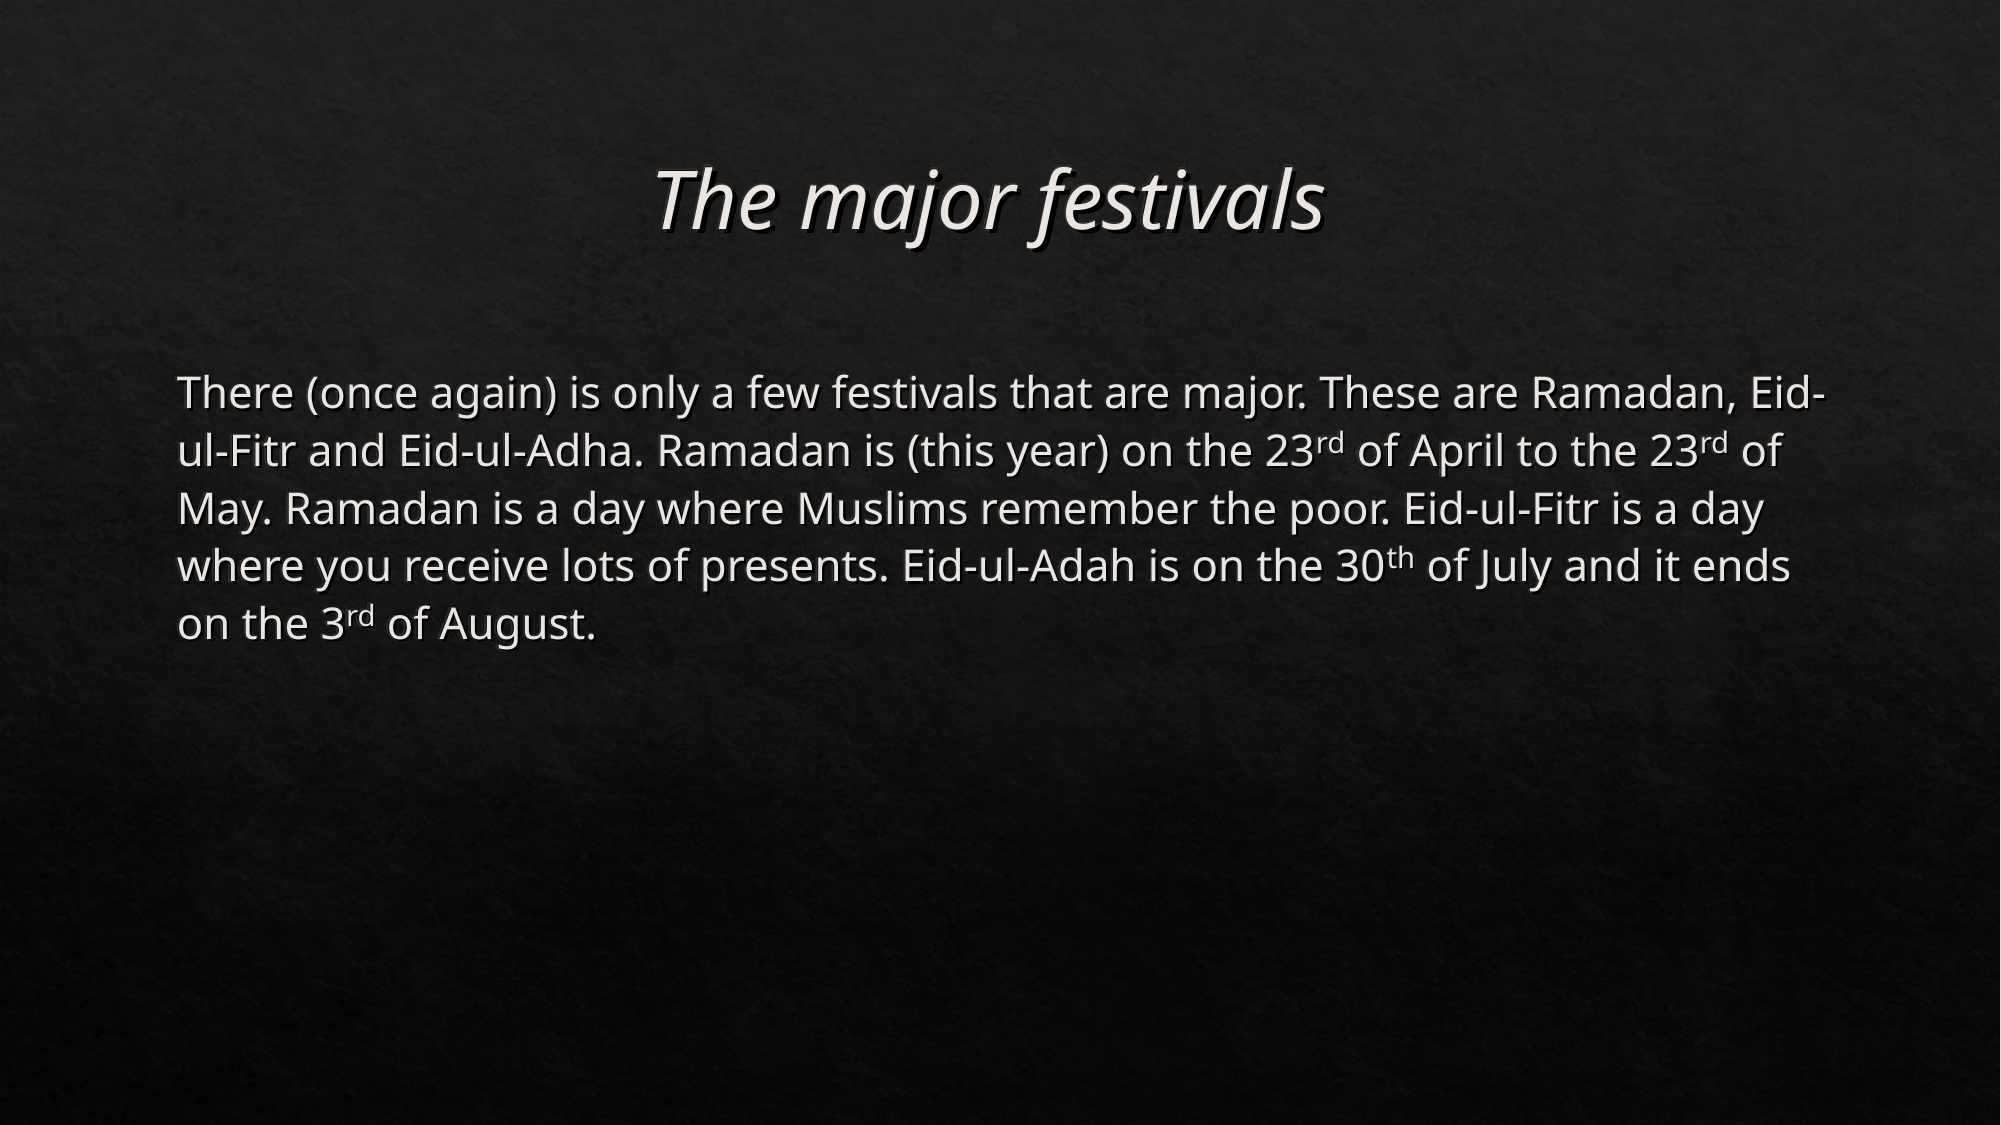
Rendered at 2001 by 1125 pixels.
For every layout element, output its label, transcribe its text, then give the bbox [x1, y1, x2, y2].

list There (once again) is only a few festivals that are major. These are Ramadan, Eid-ul-Fitr and Eid-ul-Adha. Ramadan is (this year) on the 23rd of April to the 23rd of May. Ramadan is a day where Muslims remember the poor. Eid-ul-Fitr is a day where you receive lots of presents. Eid-ul-Adah is on the 30th of July and it ends on the 3rd of August. [149, 352, 1849, 962]
title The major festivals [149, 99, 1849, 307]
